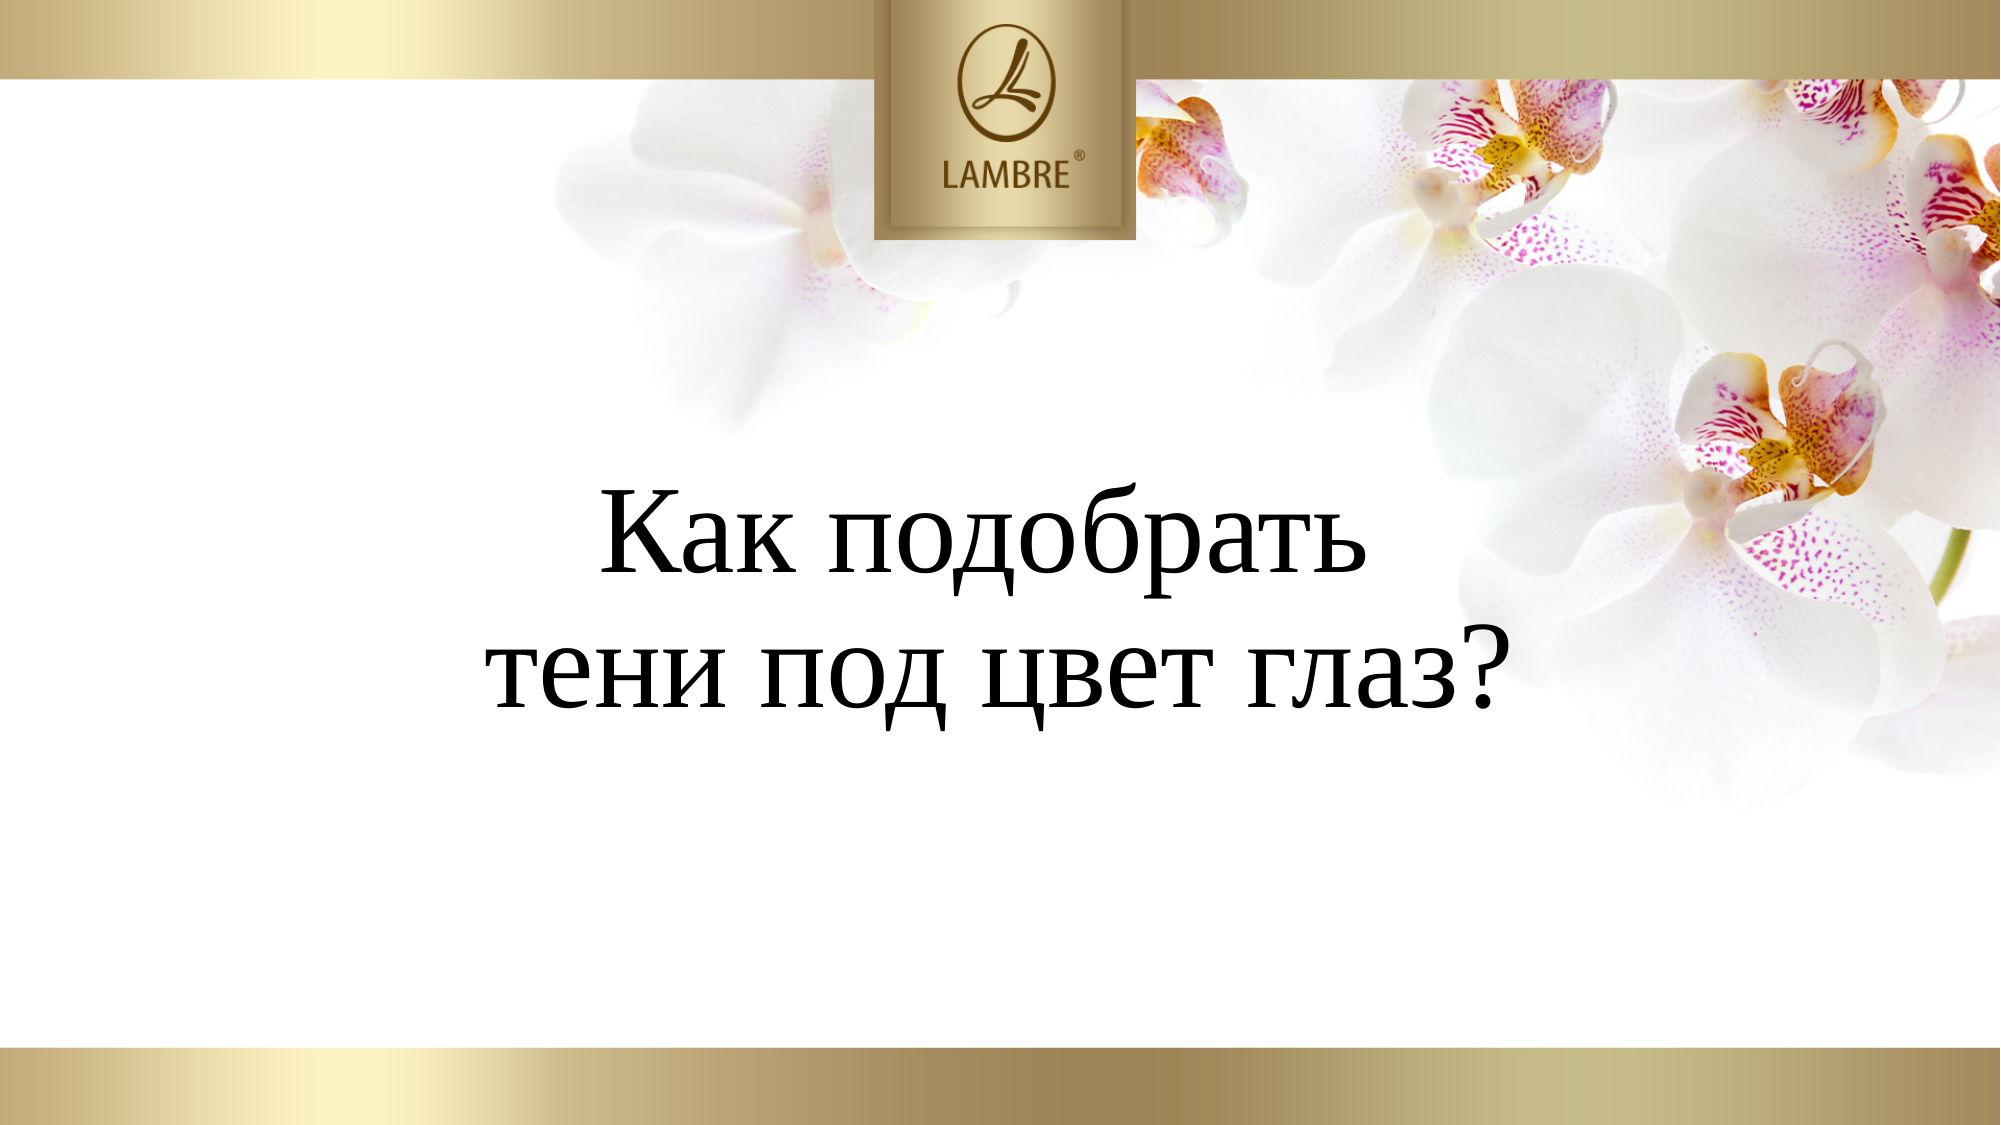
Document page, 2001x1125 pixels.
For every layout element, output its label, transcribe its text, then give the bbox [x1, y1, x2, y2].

picture [0, 0, 2000, 1125]
title Как подобрать тени под цвет глаз? [137, 457, 1863, 715]
